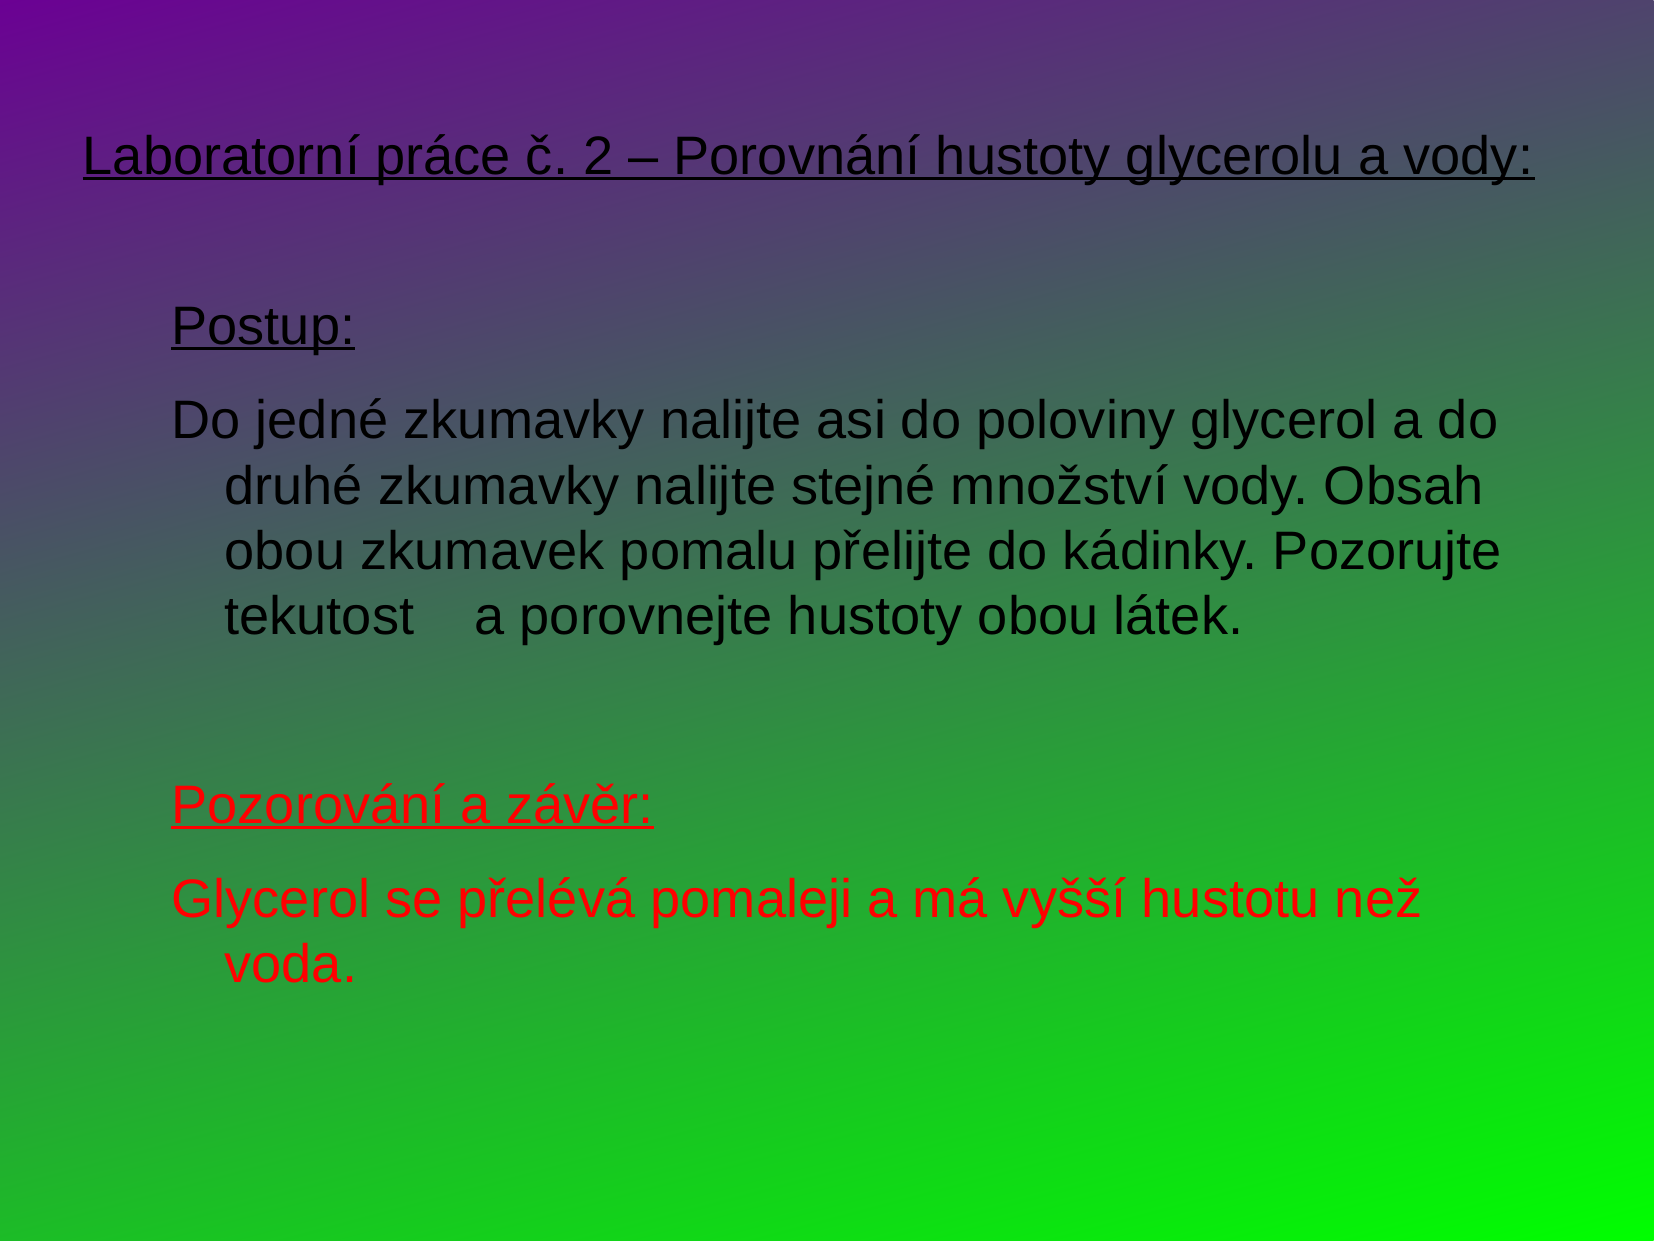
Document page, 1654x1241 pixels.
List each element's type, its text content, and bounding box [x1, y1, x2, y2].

title Laboratorní práce č. 2 – Porovnání hustoty glycerolu a vody: [82, 49, 1571, 257]
list Postup: Do jedné zkumavky nalijte asi do poloviny glycerol a do druhé zkumavky nalijte stejné množství vody. Obsah obou zkumavek pomalu přelijte do kádinky. Pozorujte tekutost a porovnejte hustoty obou látek. Pozorování a závěr: Glycerol se přelévá pomaleji a má vyšší hustotu než voda. [82, 290, 1571, 1109]
